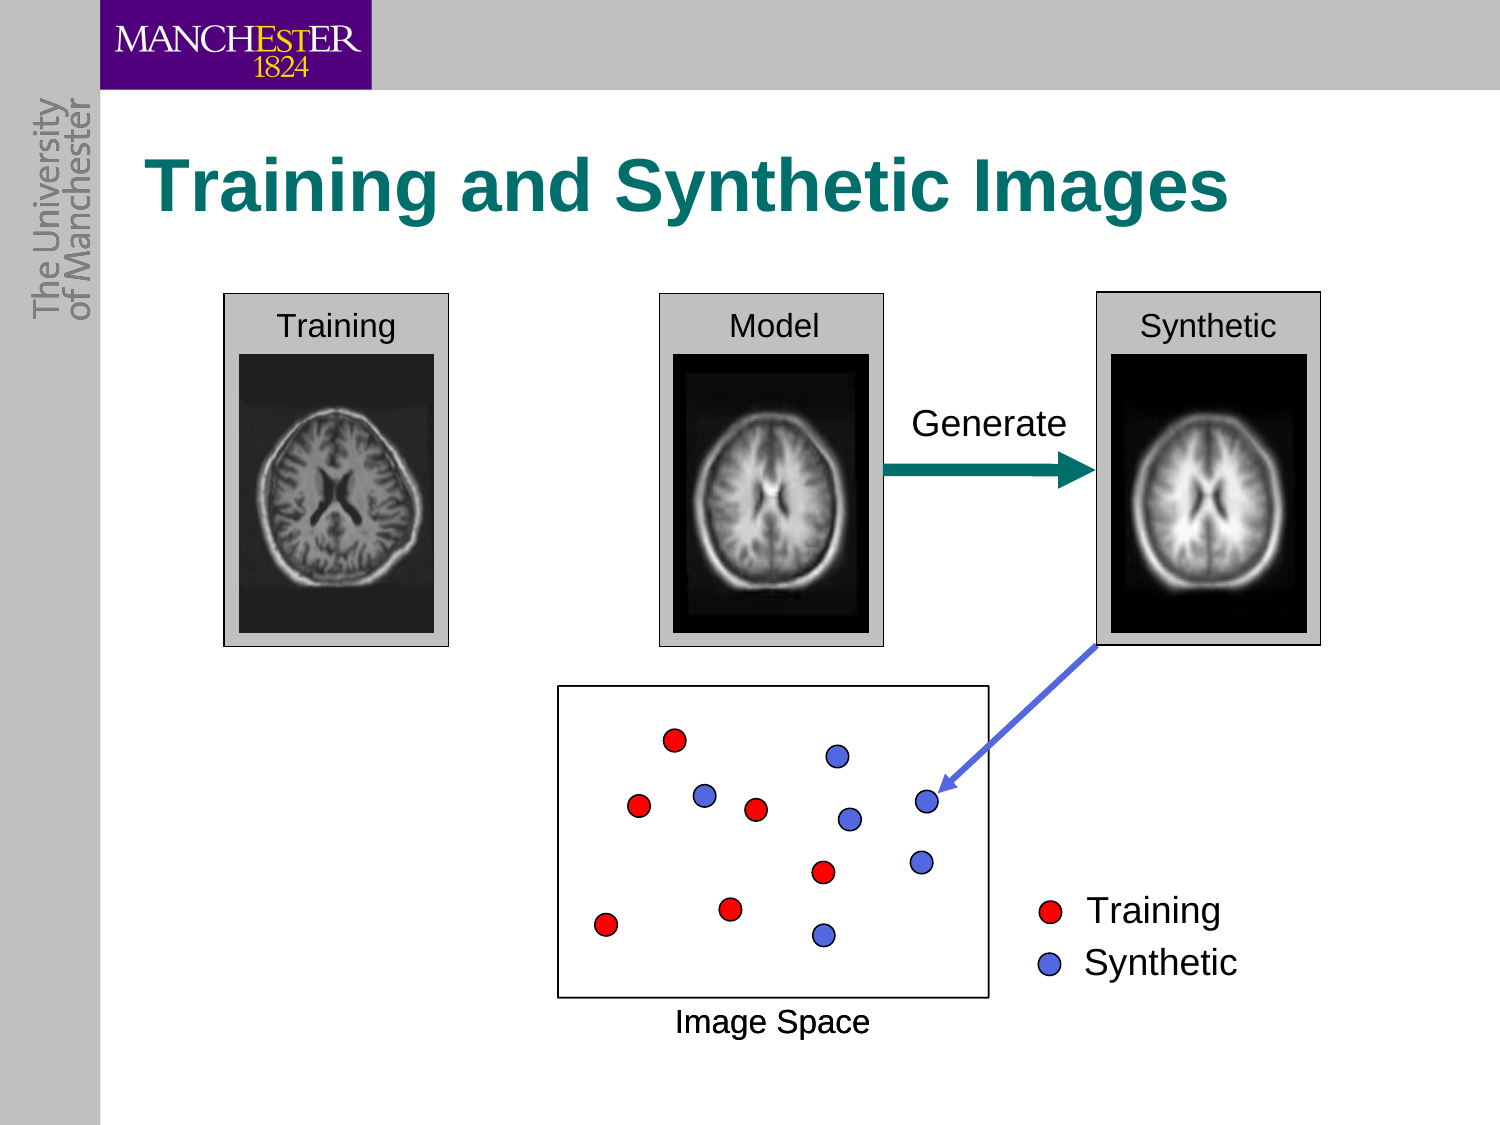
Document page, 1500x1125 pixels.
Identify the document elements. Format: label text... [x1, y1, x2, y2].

text_box Training [1071, 884, 1238, 936]
text_box [812, 861, 835, 884]
text_box [744, 798, 768, 822]
picture [1111, 354, 1307, 633]
text_box Model [714, 299, 835, 353]
text_box [910, 851, 933, 874]
text_box [719, 898, 742, 921]
text_box [1038, 953, 1061, 976]
text_box Synthetic [1124, 299, 1292, 353]
text_box Training [261, 299, 412, 353]
text_box [826, 745, 849, 768]
text_box [915, 790, 939, 813]
text_box [1096, 291, 1321, 645]
picture [239, 354, 434, 633]
text_box [659, 293, 884, 647]
text_box Image Space [660, 995, 887, 1049]
text_box [1039, 901, 1062, 924]
picture [0, 0, 372, 320]
text_box [224, 293, 449, 647]
picture [673, 354, 869, 633]
text_box [812, 924, 835, 947]
text_box [627, 794, 651, 818]
text_box Synthetic [1069, 936, 1254, 991]
title Training and Synthetic Images [129, 120, 1406, 251]
text_box [594, 913, 618, 937]
text_box Generate [896, 395, 1084, 453]
text_box [693, 784, 716, 808]
text_box [838, 808, 862, 831]
text_box [663, 729, 686, 752]
